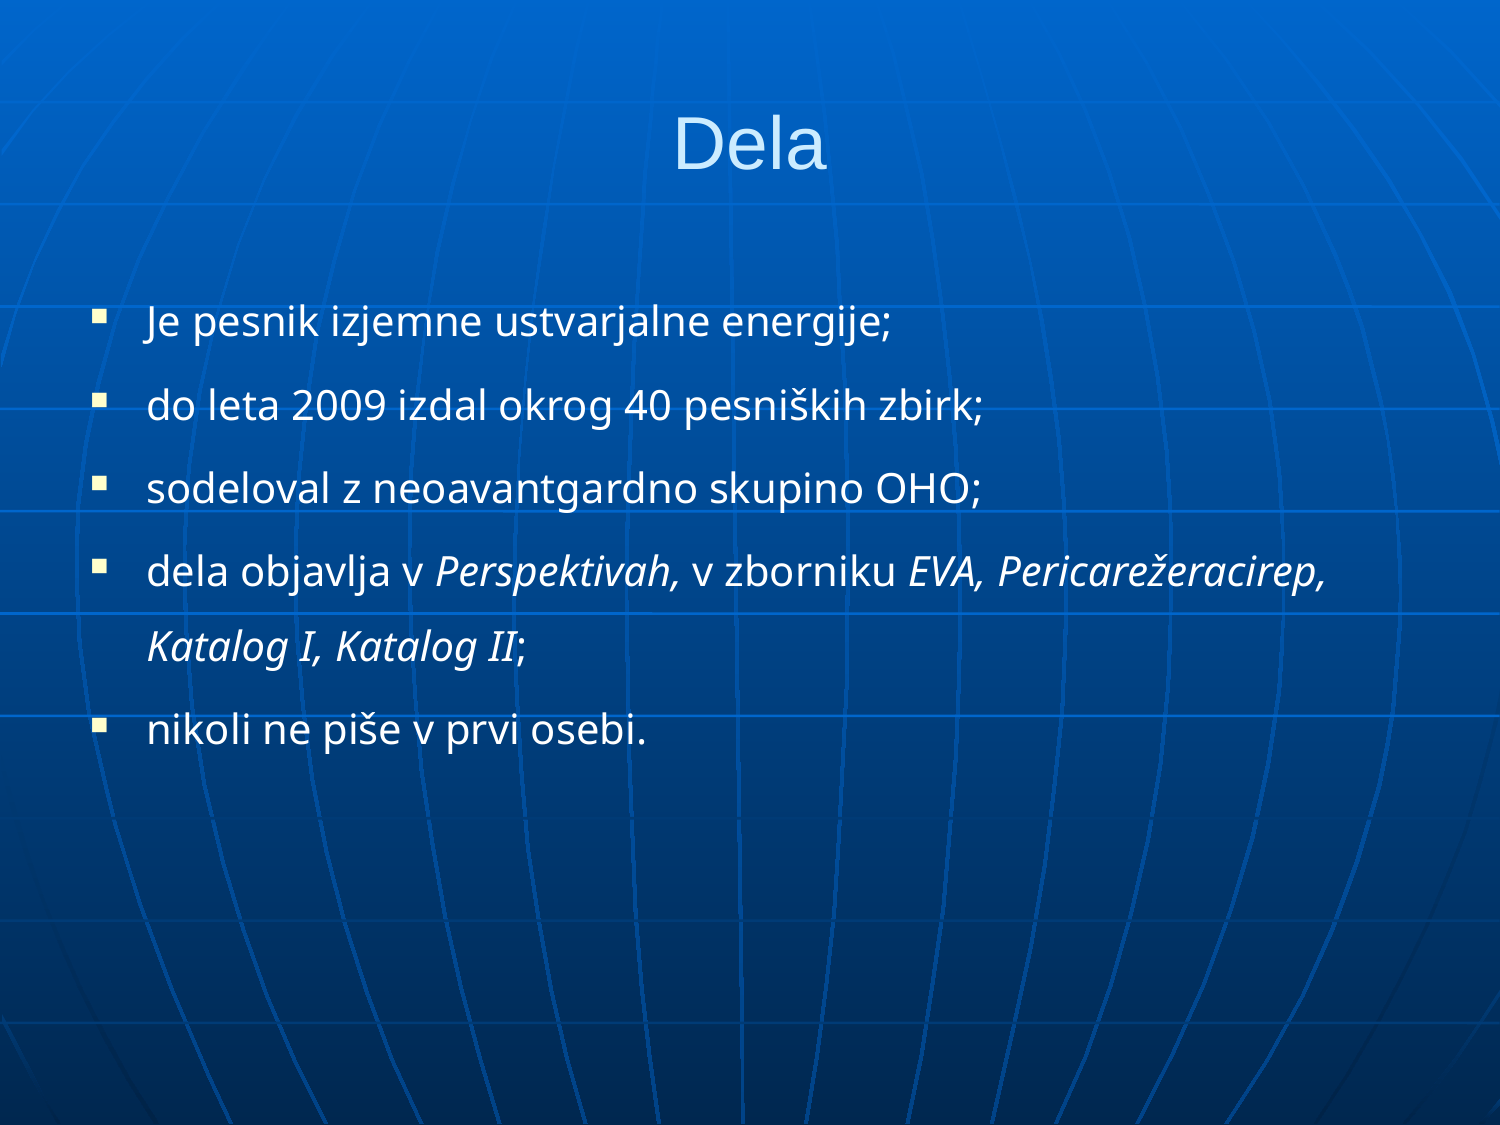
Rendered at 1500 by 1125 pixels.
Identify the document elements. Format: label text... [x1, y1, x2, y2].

list Je pesnik izjemne ustvarjalne energije; do leta 2009 izdal okrog 40 pesniških zbirk; sodeloval z neoavantgardno skupino OHO; dela objavlja v Perspektivah, v zborniku EVA, Pericarežeracirep, Katalog I, Katalog II; nikoli ne piše v prvi osebi. [75, 262, 1425, 1006]
title Dela [75, 45, 1425, 233]
